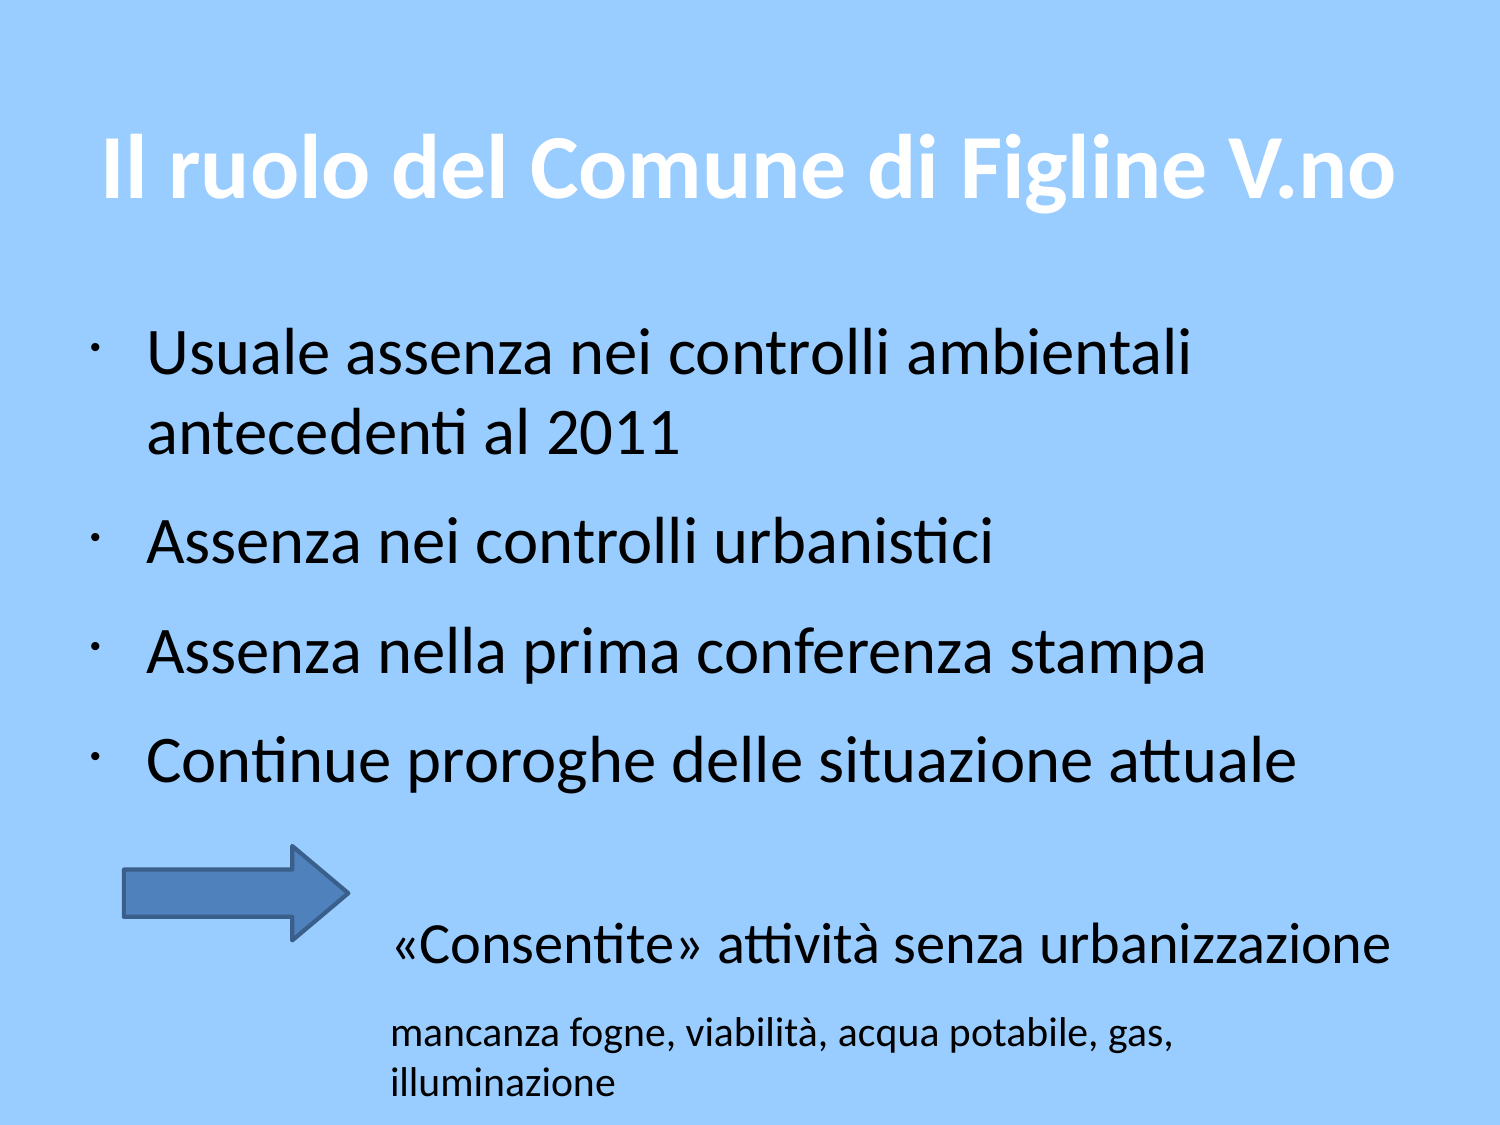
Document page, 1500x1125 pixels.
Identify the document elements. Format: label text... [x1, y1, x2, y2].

list Usuale assenza nei controlli ambientali antecedenti al 2011 Assenza nei controlli urbanistici Assenza nella prima conferenza stampa Continue proroghe delle situazione attuale «Consentite» attività senza urbanizzazione mancanza fogne, viabilità, acqua potabile, gas, illuminazione [75, 292, 1425, 1125]
text_box [123, 845, 349, 941]
title Il ruolo del Comune di Figline V.no [75, 91, 1425, 292]
